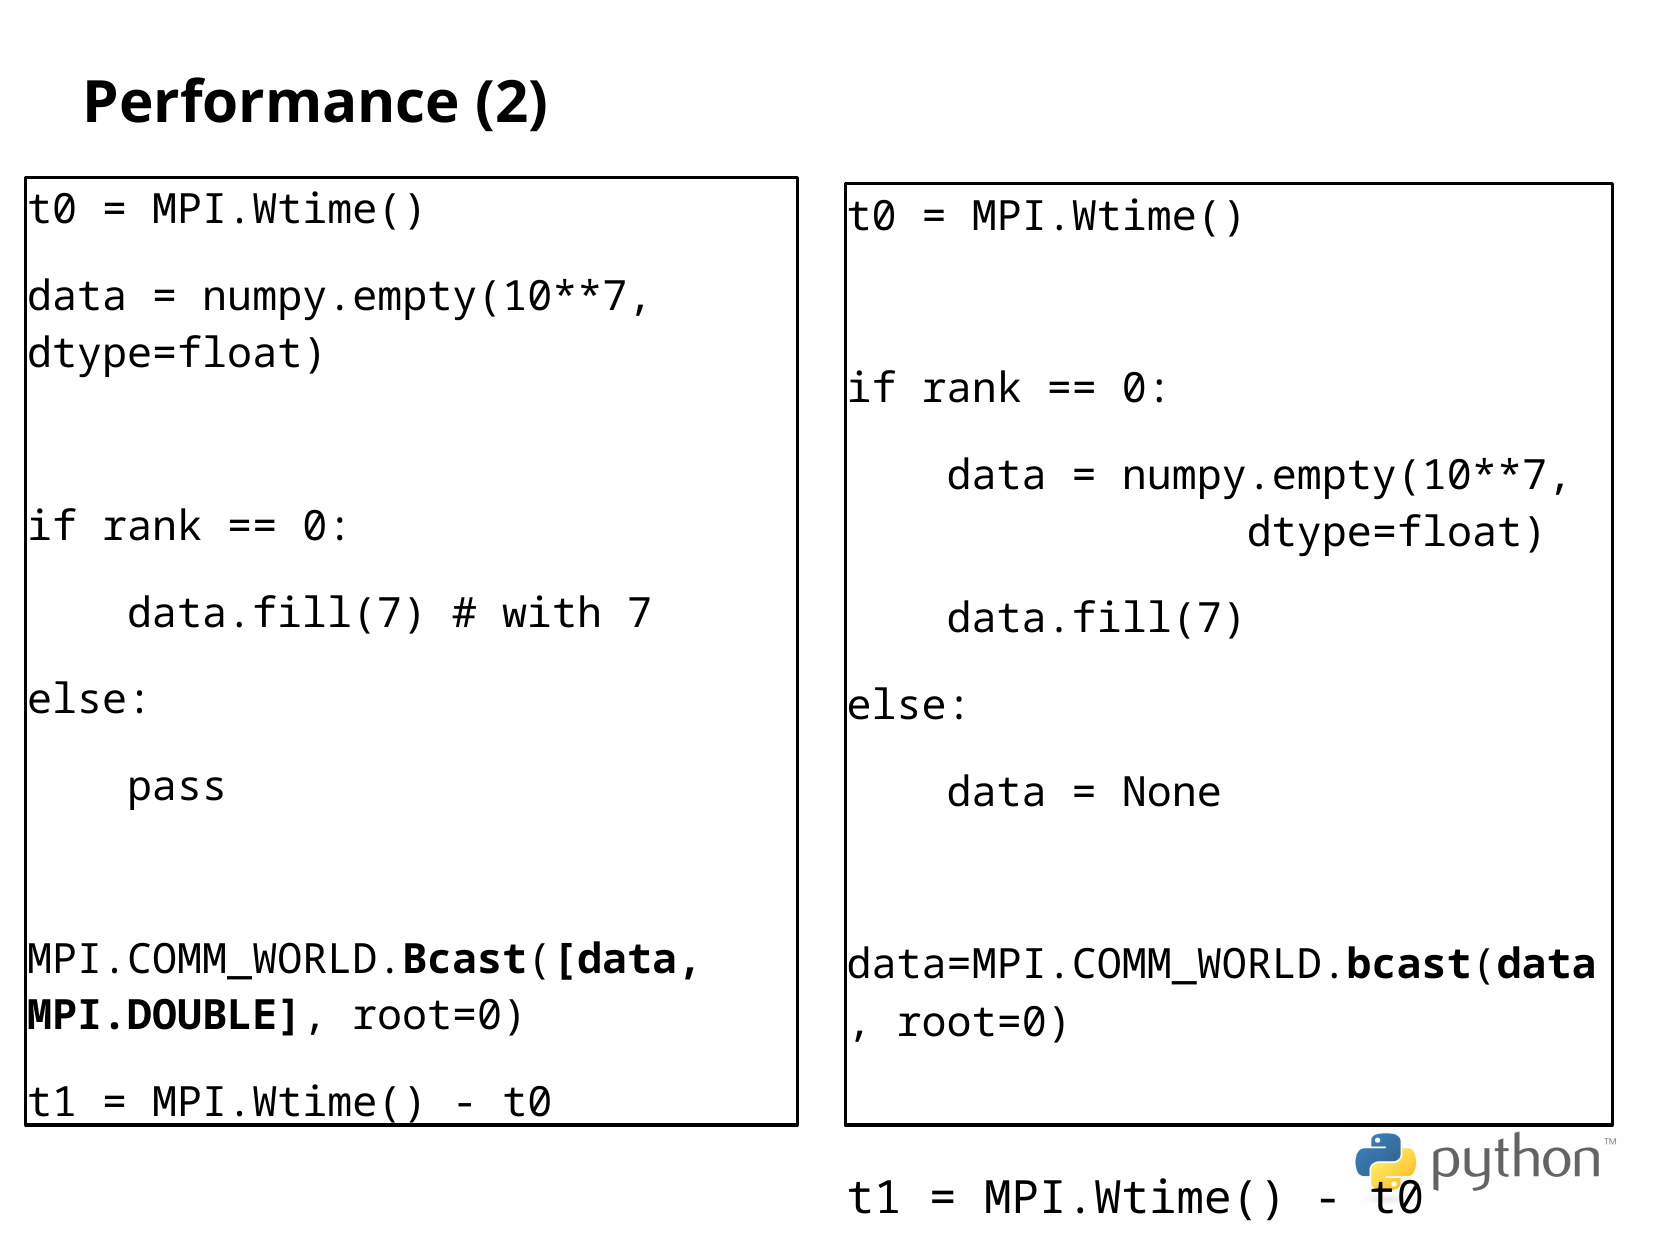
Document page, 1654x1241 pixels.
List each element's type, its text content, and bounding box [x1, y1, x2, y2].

list t0 = MPI.Wtime() data = numpy.empty(10**7, dtype=float) if rank == 0: data.fill(7) # with 7 else: pass MPI.COMM_WORLD.Bcast([data, MPI.DOUBLE], root=0) t1 = MPI.Wtime() - t0 [25, 177, 798, 1126]
picture [1343, 1112, 1630, 1207]
picture [1403, 1183, 1414, 1203]
title Performance (2) [82, 0, 1571, 204]
list t0 = MPI.Wtime() if rank == 0: data = numpy.empty(10**7, dtype=float) data.fill(7) else: data = None data=MPI.COMM_WORLD.bcast(data, root=0) t1 = MPI.Wtime() - t0 [845, 183, 1613, 1126]
picture [1406, 1190, 1417, 1207]
